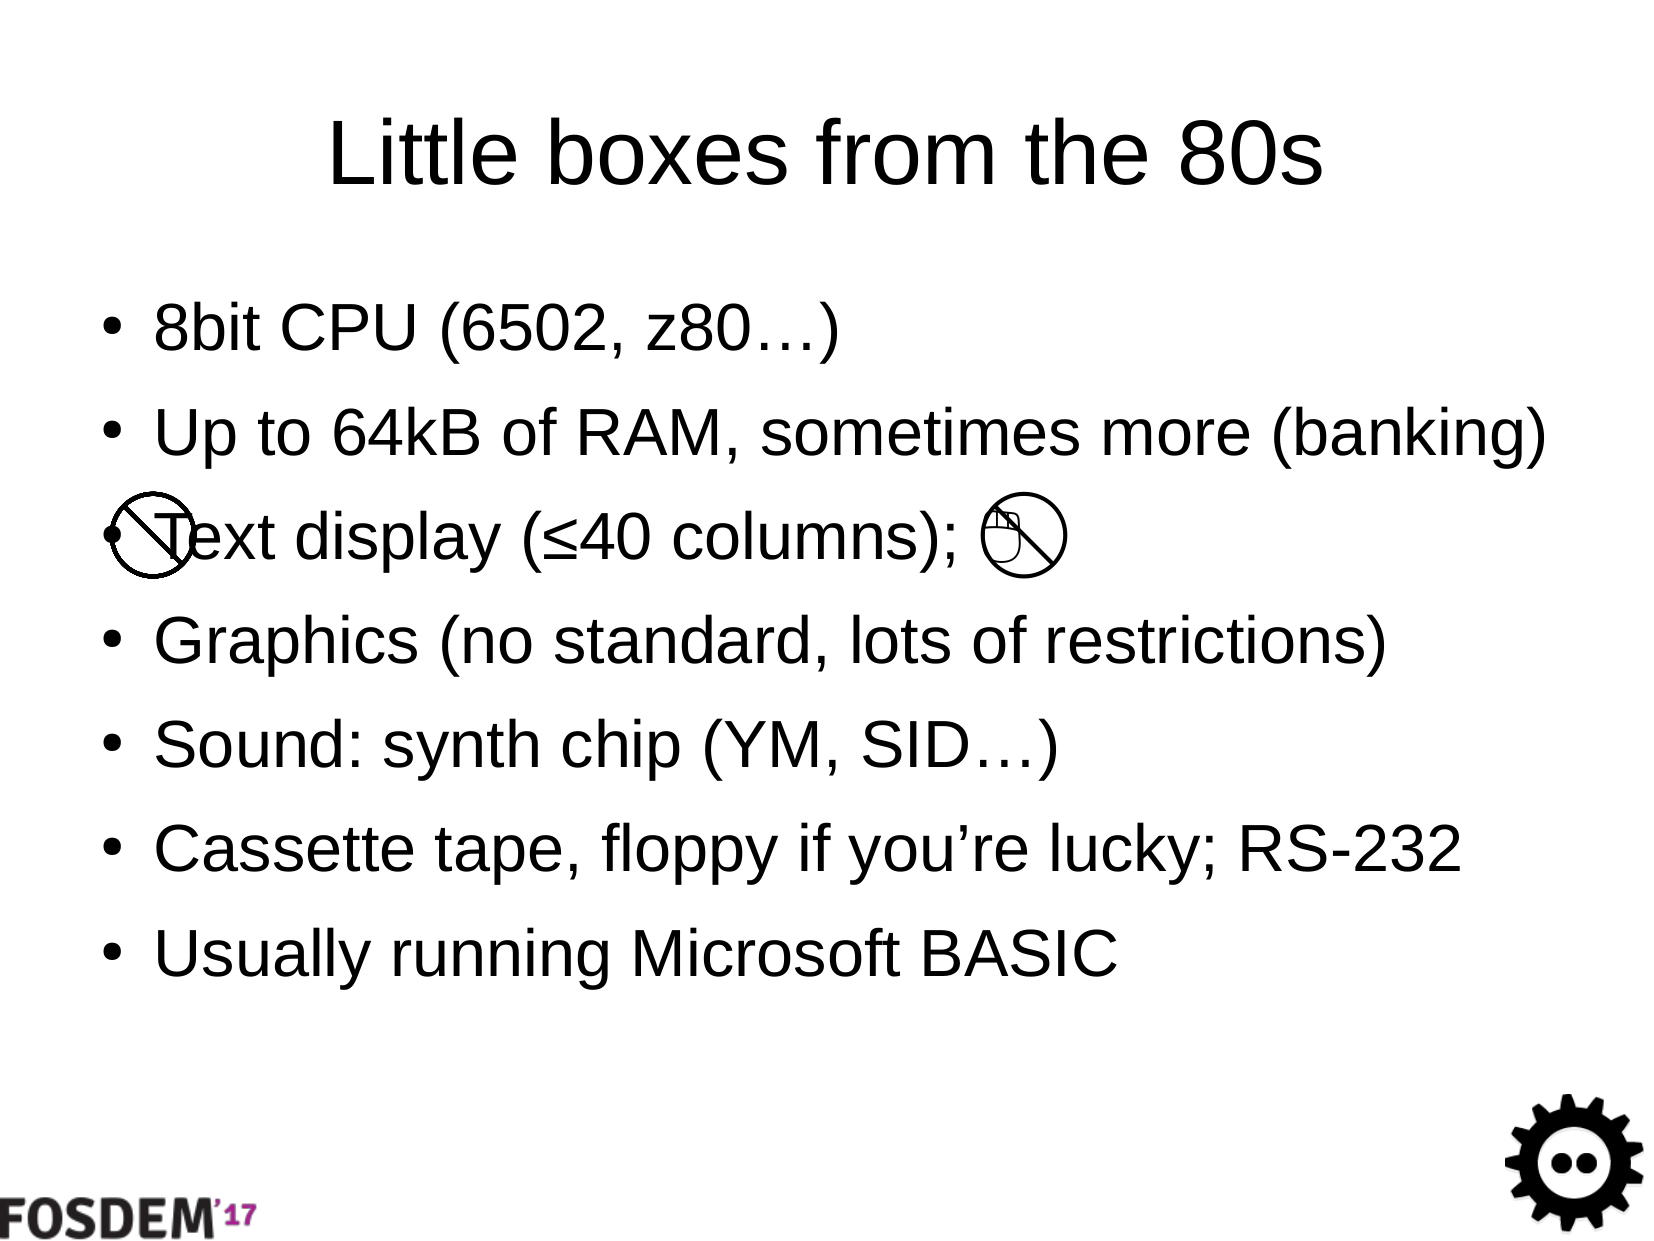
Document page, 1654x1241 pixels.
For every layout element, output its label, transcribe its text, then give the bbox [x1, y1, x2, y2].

title Little boxes from the 80s [82, 49, 1571, 257]
picture [1505, 1094, 1648, 1235]
picture [0, 1196, 258, 1241]
list 8bit CPU (6502, z80…) Up to 64kB of RAM, sometimes more (banking) Text display (≤40 columns); 🖱⃠ Graphics (no standard, lots of restrictions) Sound: synth chip (YM, SID…) Cassette tape, floppy if you’re lucky; RS-232 Usually running Microsoft BASIC [82, 290, 1571, 1010]
